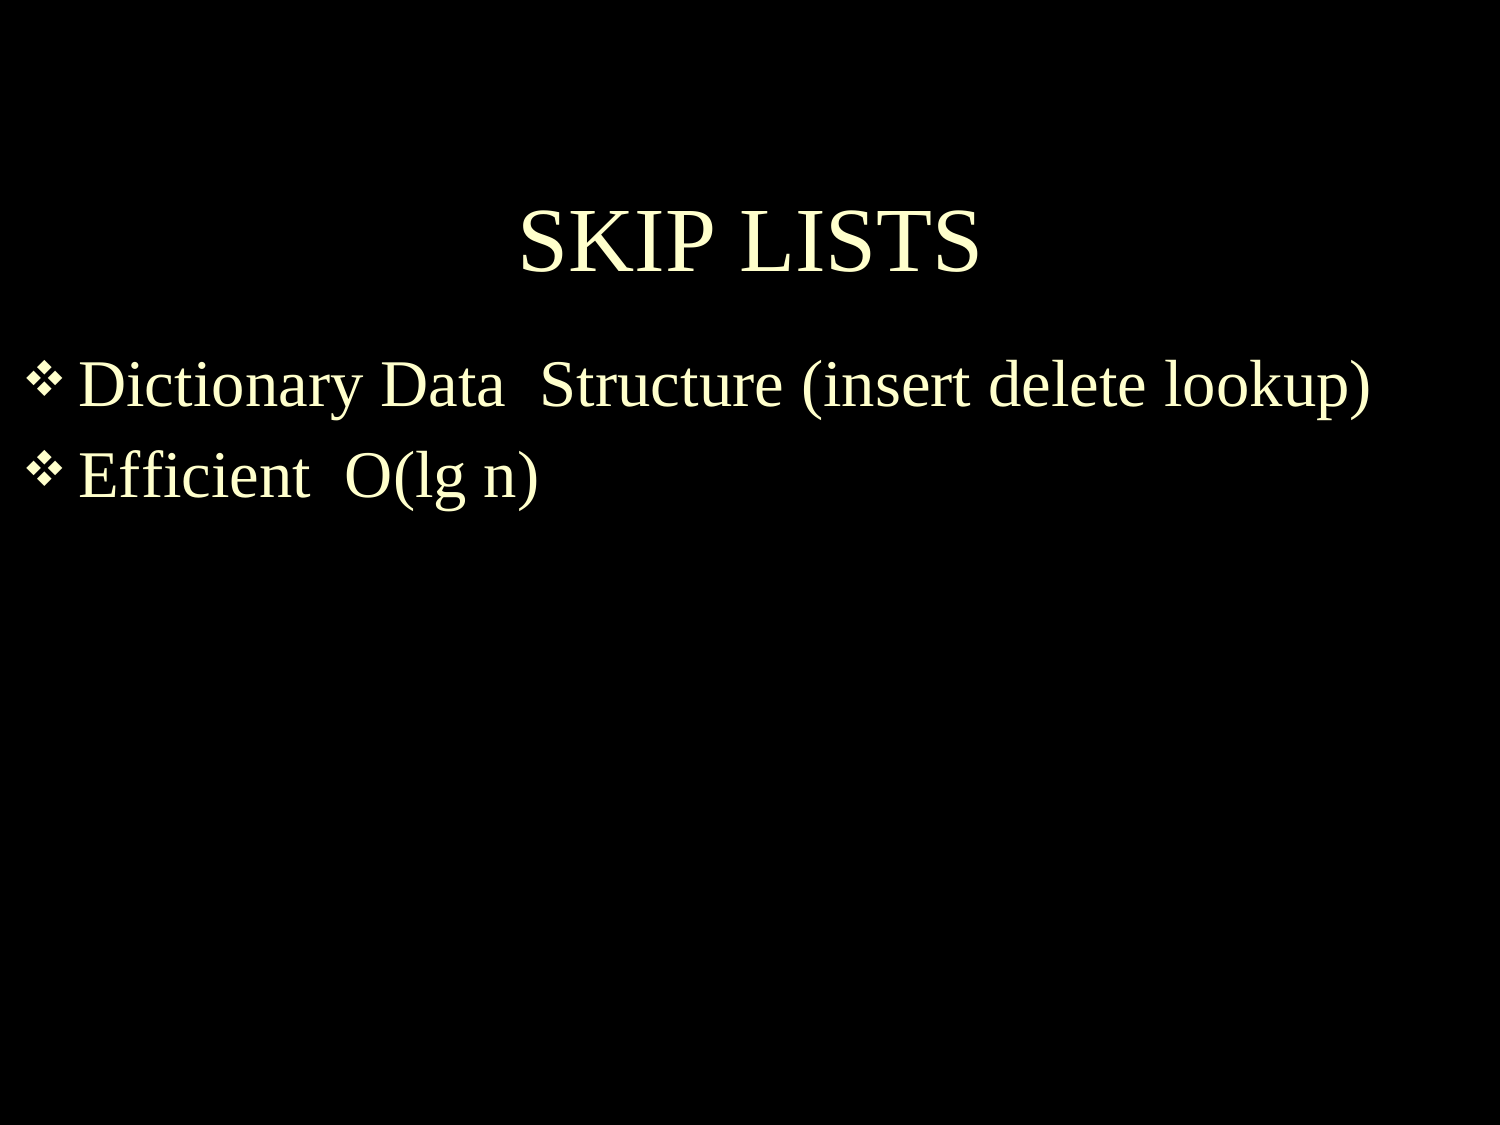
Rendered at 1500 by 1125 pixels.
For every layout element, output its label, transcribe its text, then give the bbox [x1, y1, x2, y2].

title SKIP LISTS [22, 145, 1480, 336]
list Dictionary Data Structure (insert delete lookup) Efficient O(lg n) [22, 347, 1482, 1075]
